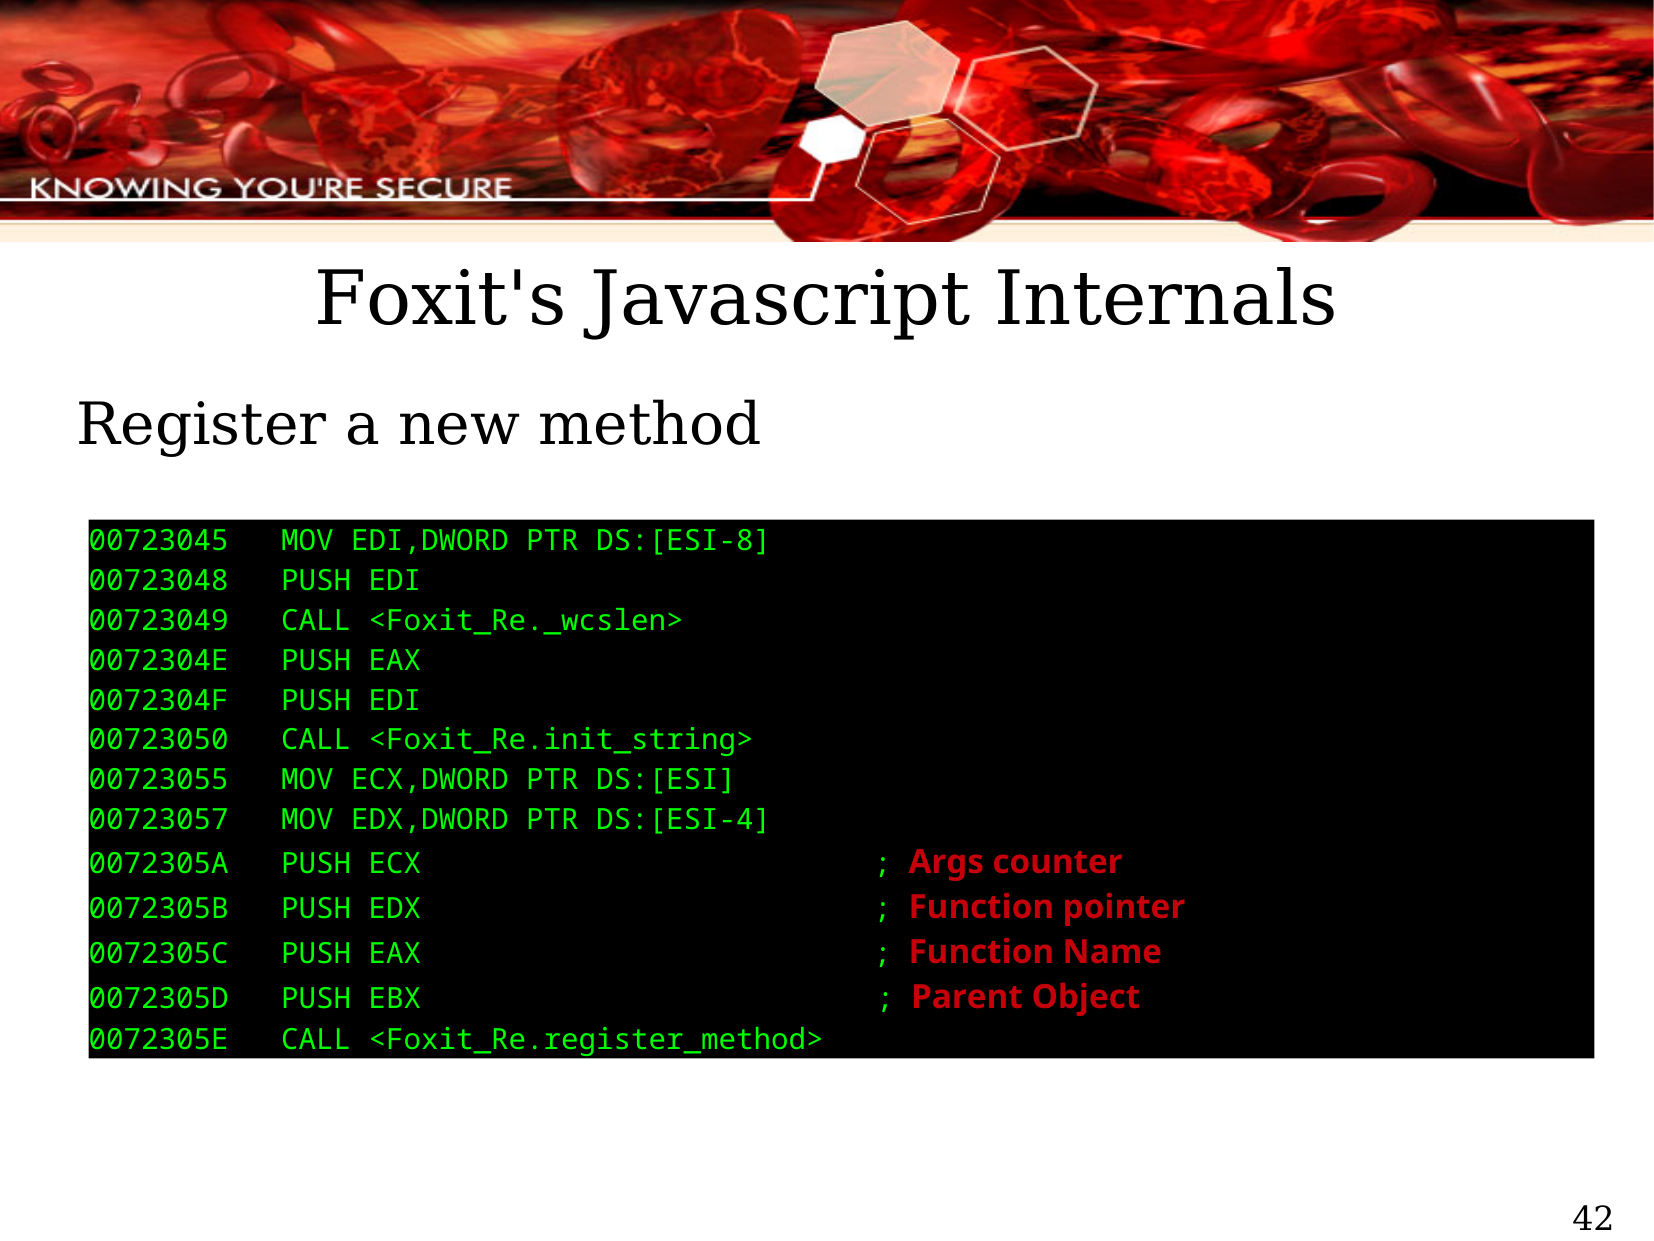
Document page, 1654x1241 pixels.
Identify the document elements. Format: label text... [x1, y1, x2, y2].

text_box 00723045 MOV EDI,DWORD PTR DS:[ESI-8] 00723048 PUSH EDI 00723049 CALL <Foxit_Re._wcslen> 0072304E PUSH EAX 0072304F PUSH EDI 00723050 CALL <Foxit_Re.init_string> 00723055 MOV ECX,DWORD PTR DS:[ESI] 00723057 MOV EDX,DWORD PTR DS:[ESI-4] 0072305A PUSH ECX ; Args counter 0072305B PUSH EDX ; Function pointer 0072305C PUSH EAX ; Function Name 0072305D PUSH EBX ; Parent Object 0072305E CALL <Foxit_Re.register_method> [88, 519, 1595, 1034]
list Register a new method [59, 390, 1595, 485]
picture [0, 0, 1654, 195]
title Foxit's Javascript Internals [0, 195, 1654, 403]
